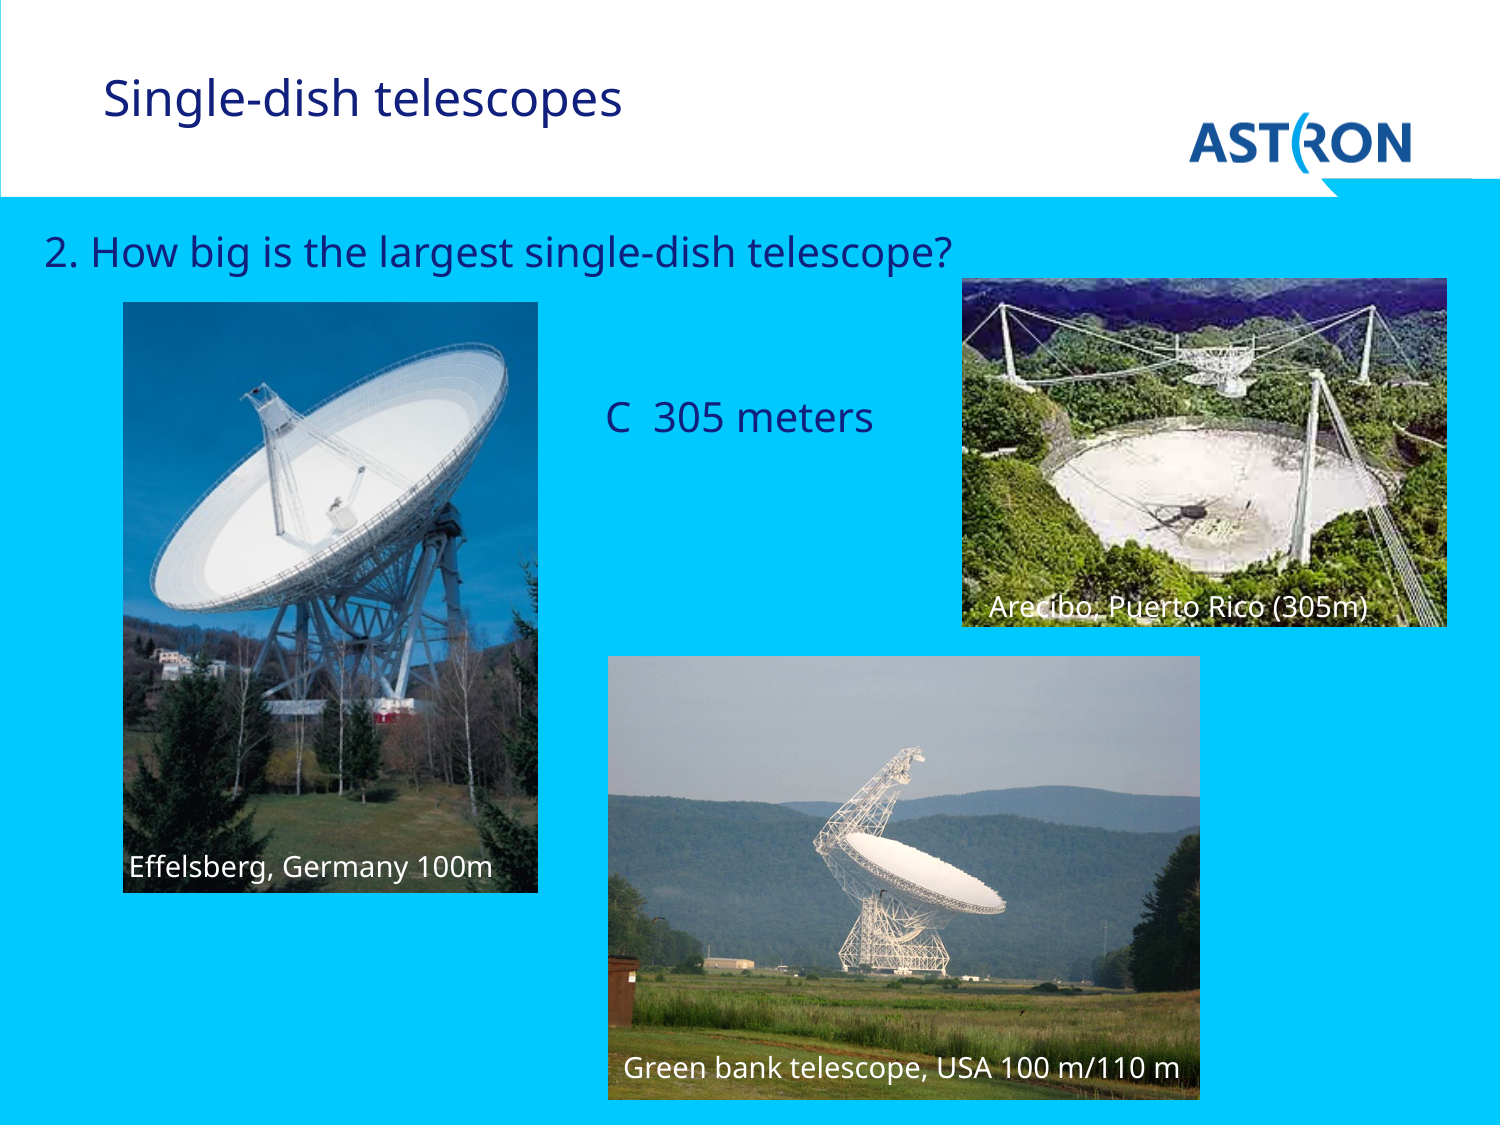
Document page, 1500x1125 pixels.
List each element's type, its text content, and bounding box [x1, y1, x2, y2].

picture [609, 1092, 1199, 1099]
text_box C 305 meters [590, 373, 927, 449]
text_box 2. How big is the largest single-dish telescope? [29, 208, 1367, 978]
text_box Single-dish telescopes [88, 59, 1093, 178]
picture [1367, 279, 1446, 626]
picture [609, 978, 1199, 1034]
text_box Green bank telescope, USA 100 m/110 m [608, 1034, 1258, 1092]
text_box Arecibo, Puerto Rico (305m) [1367, 574, 1422, 631]
picture [0, 0, 1500, 196]
